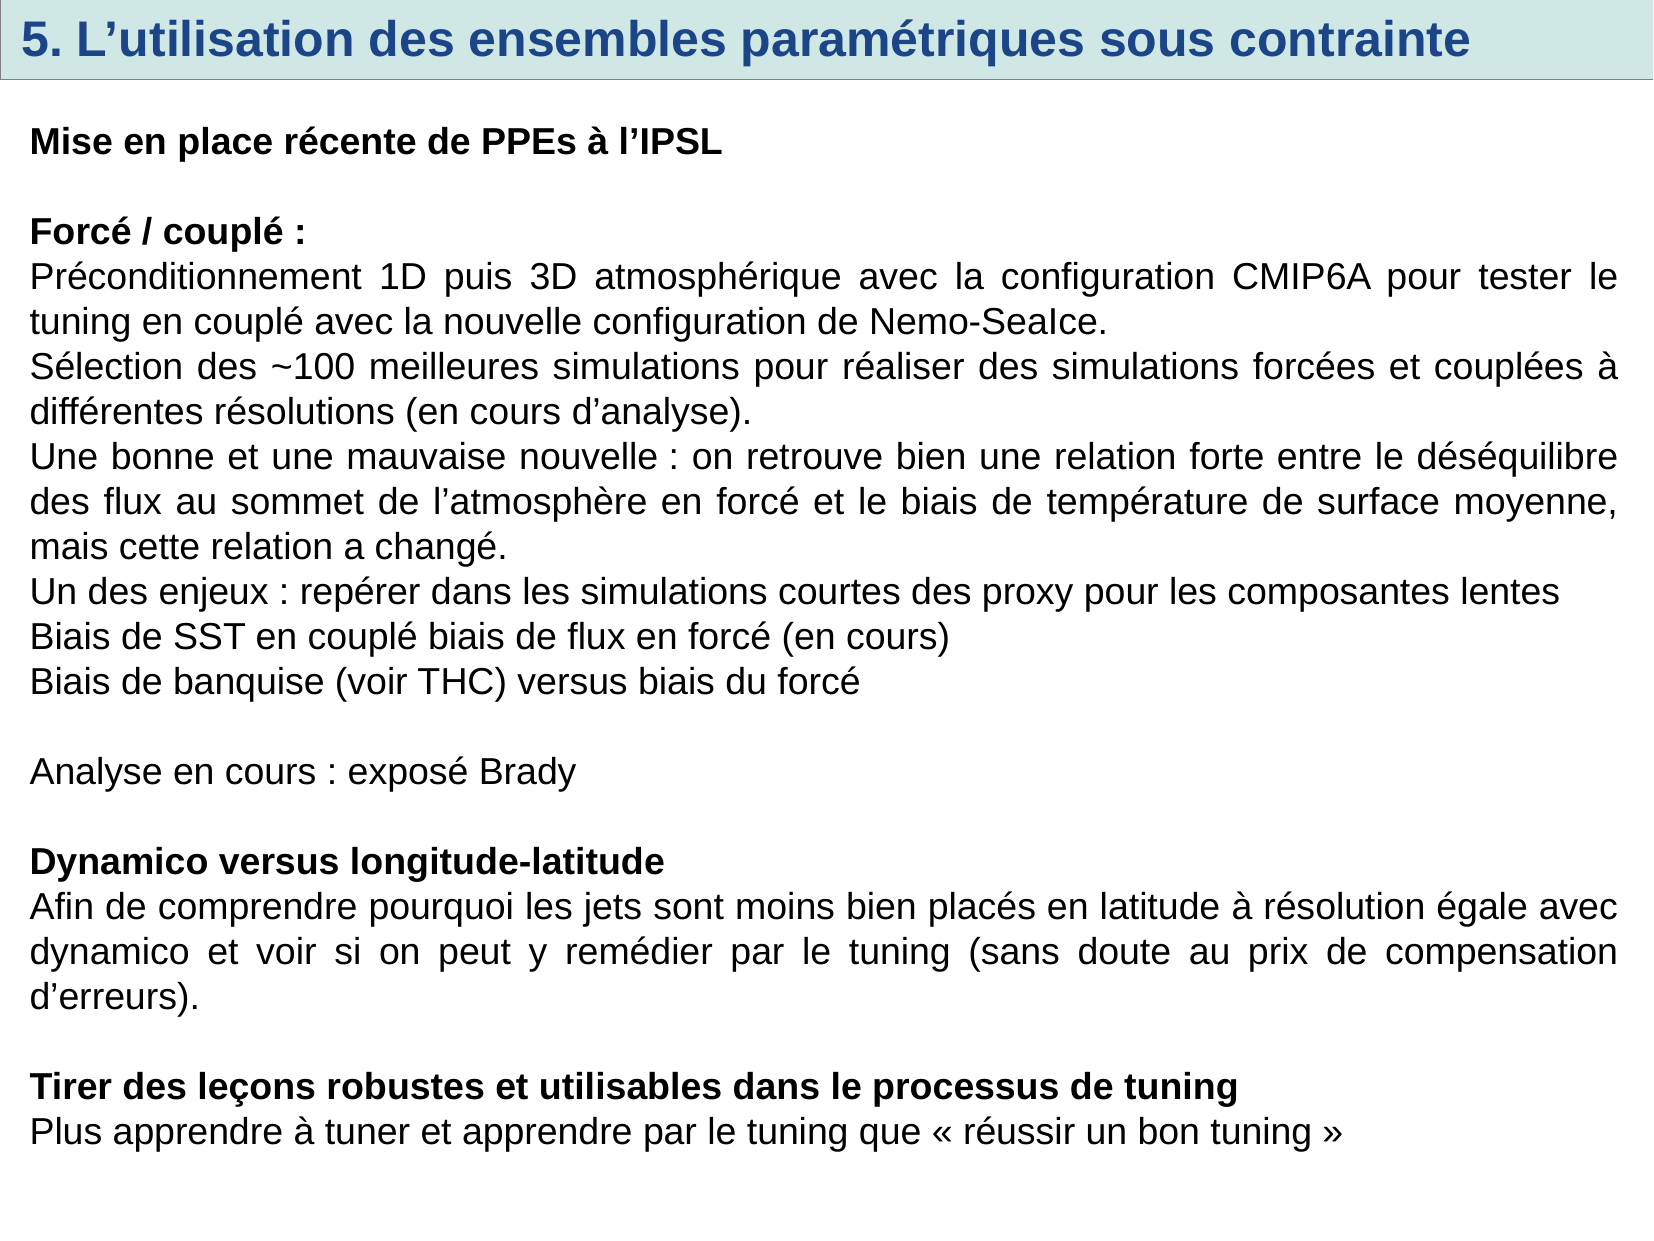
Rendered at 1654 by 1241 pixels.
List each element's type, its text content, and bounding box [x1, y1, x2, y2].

text_box [0, 0, 1653, 80]
text_box Mise en place récente de PPEs à l’IPSL Forcé / couplé : Préconditionnement 1D puis 3D atmosphérique avec la configuration CMIP6A pour tester le tuning en couplé avec la nouvelle configuration de Nemo-SeaIce. Sélection des ~100 meilleures simulations pour réaliser des simulations forcées et couplées à différentes résolutions (en cours d’analyse). Une bonne et une mauvaise nouvelle : on retrouve bien une relation forte entre le déséquilibre des flux au sommet de l’atmosphère en forcé et le biais de température de surface moyenne, mais cette relation a changé. Un des enjeux : repérer dans les simulations courtes des proxy pour les composantes lentes Biais de SST en couplé biais de flux en forcé (en cours) Biais de banquise (voir THC) versus biais du forcé Analyse en cours : exposé Brady Dynamico versus longitude-latitude Afin de comprendre pourquoi les jets sont moins bien placés en latitude à résolution égale avec dynamico et voir si on peut y remédier par le tuning (sans doute au prix de compensation d’erreurs). Tirer des leçons robustes et utilisables dans le processus de tuning Plus apprendre à tuner et apprendre par le tuning que « réussir un bon tuning » [30, 80, 1621, 187]
text_box 5. L’utilisation des ensembles paramétriques sous contrainte [6, 3, 1488, 130]
